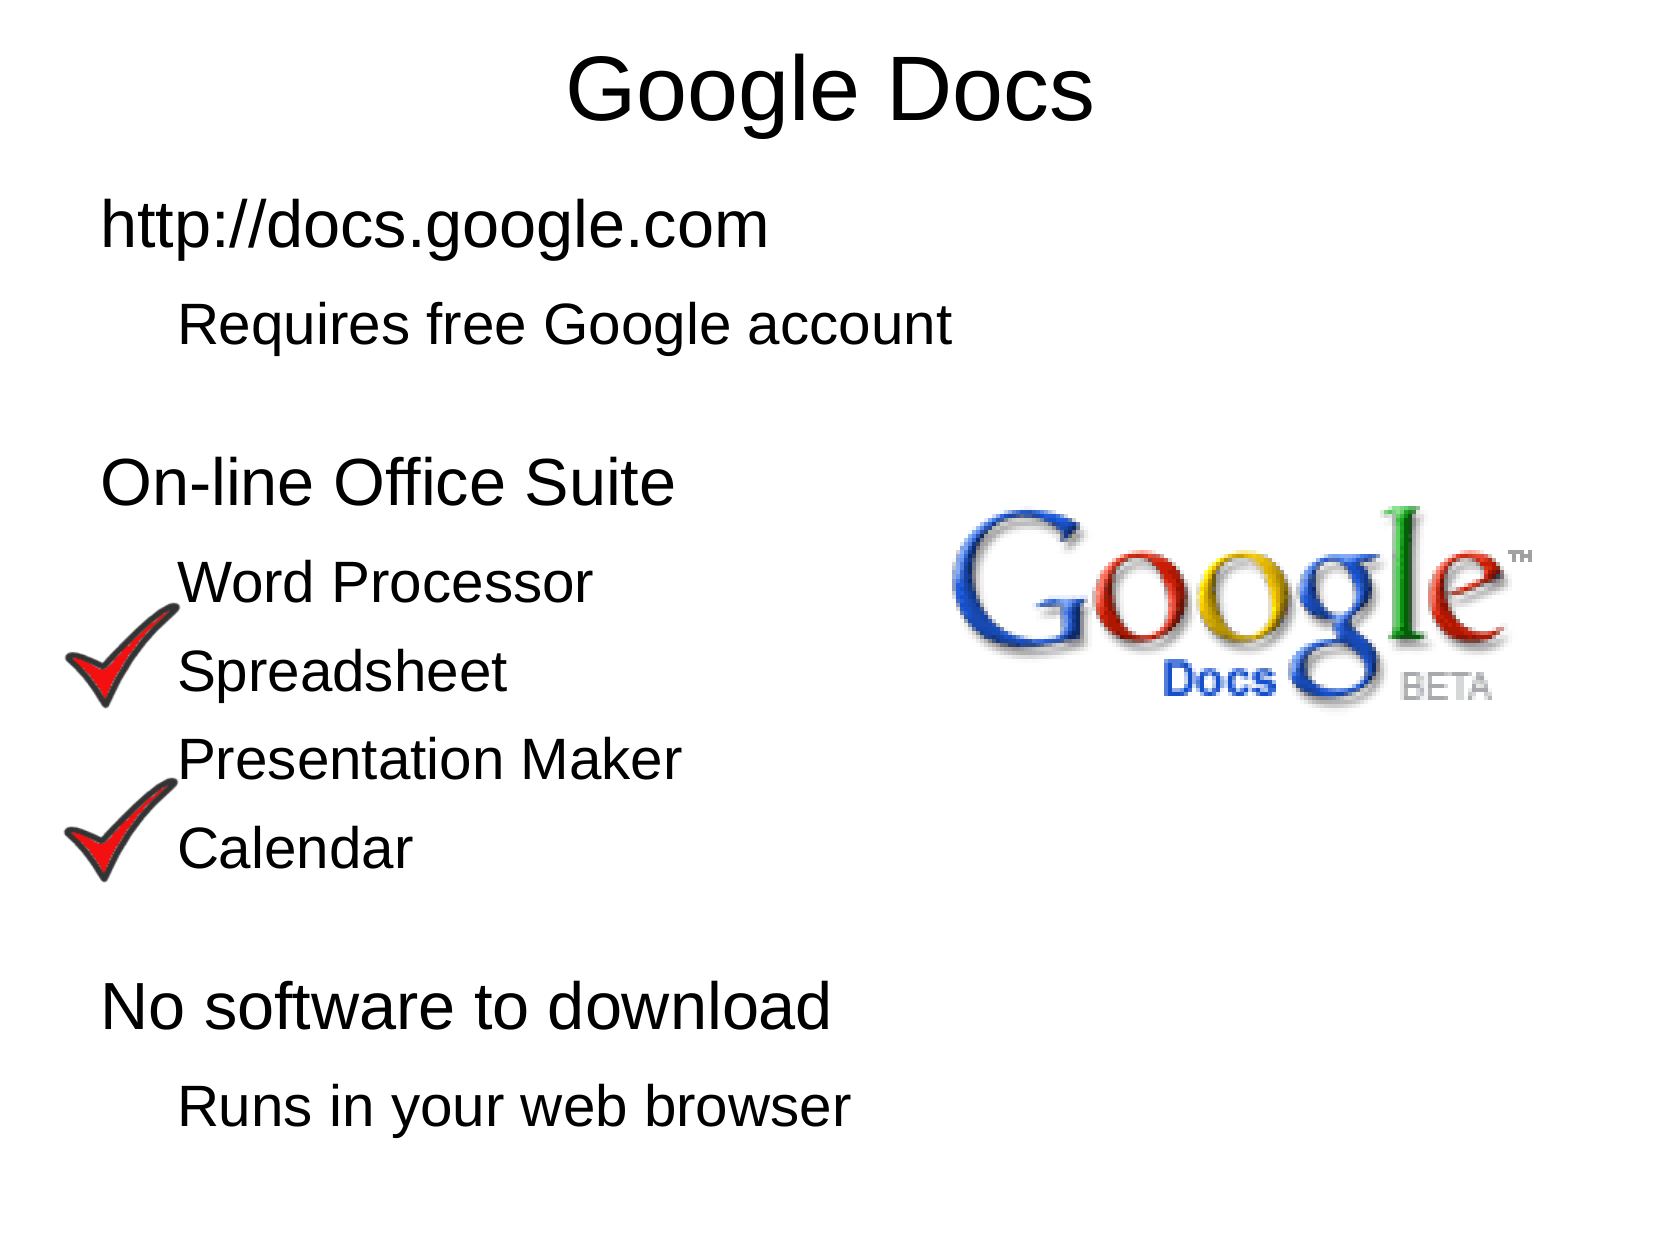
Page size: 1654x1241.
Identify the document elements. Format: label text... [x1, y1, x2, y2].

picture [59, 772, 182, 887]
list http://docs.google.com Requires free Google account On-line Office Suite Word Processor Spreadsheet Presentation Maker Calendar No software to download Runs in your web browser [82, 187, 1571, 1163]
title Google Docs [86, 37, 1576, 141]
picture [60, 597, 184, 713]
picture [940, 490, 1541, 753]
